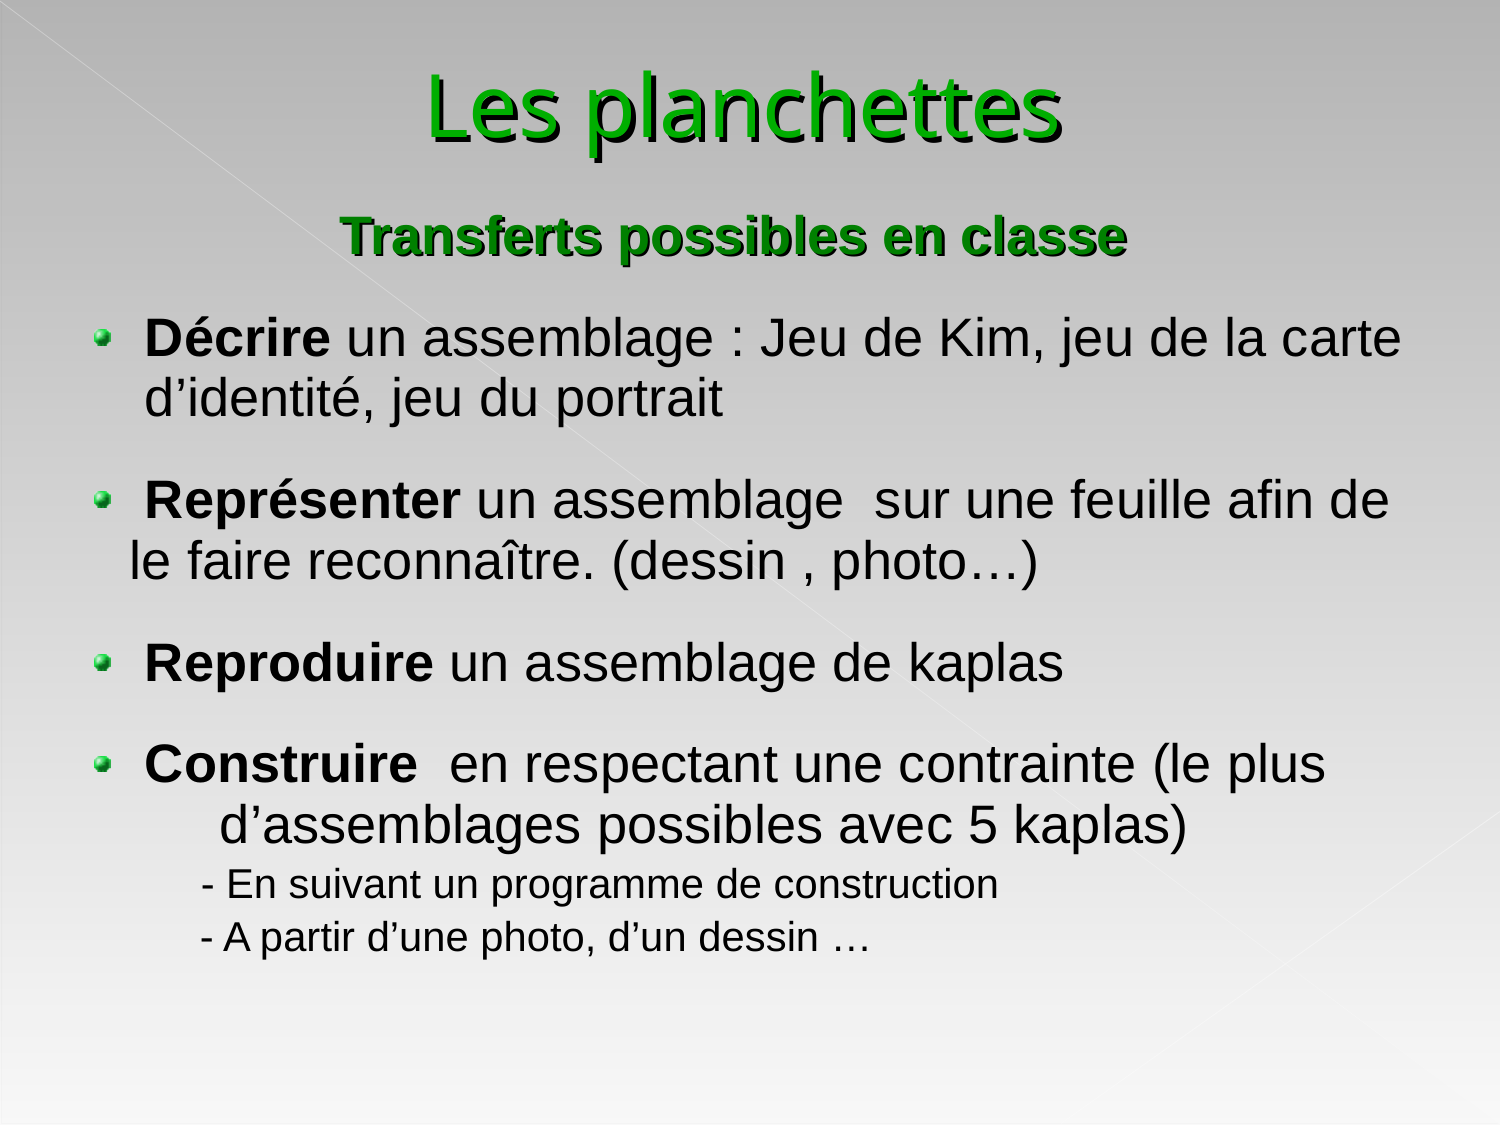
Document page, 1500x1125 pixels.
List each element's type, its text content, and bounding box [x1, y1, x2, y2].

title Les planchettes [67, 29, 1418, 178]
subtitle Transferts possibles en classe Décrire un assemblage : Jeu de Kim, jeu de la carte d’identité, jeu du portrait Représenter un assemblage sur une feuille afin de le faire reconnaître. (dessin , photo…) Reproduire un assemblage de kaplas Construire en respectant une contrainte (le plus d’assemblages possibles avec 5 kaplas) - En suivant un programme de construction - A partir d’une photo, d’un dessin … [59, 118, 1410, 1125]
